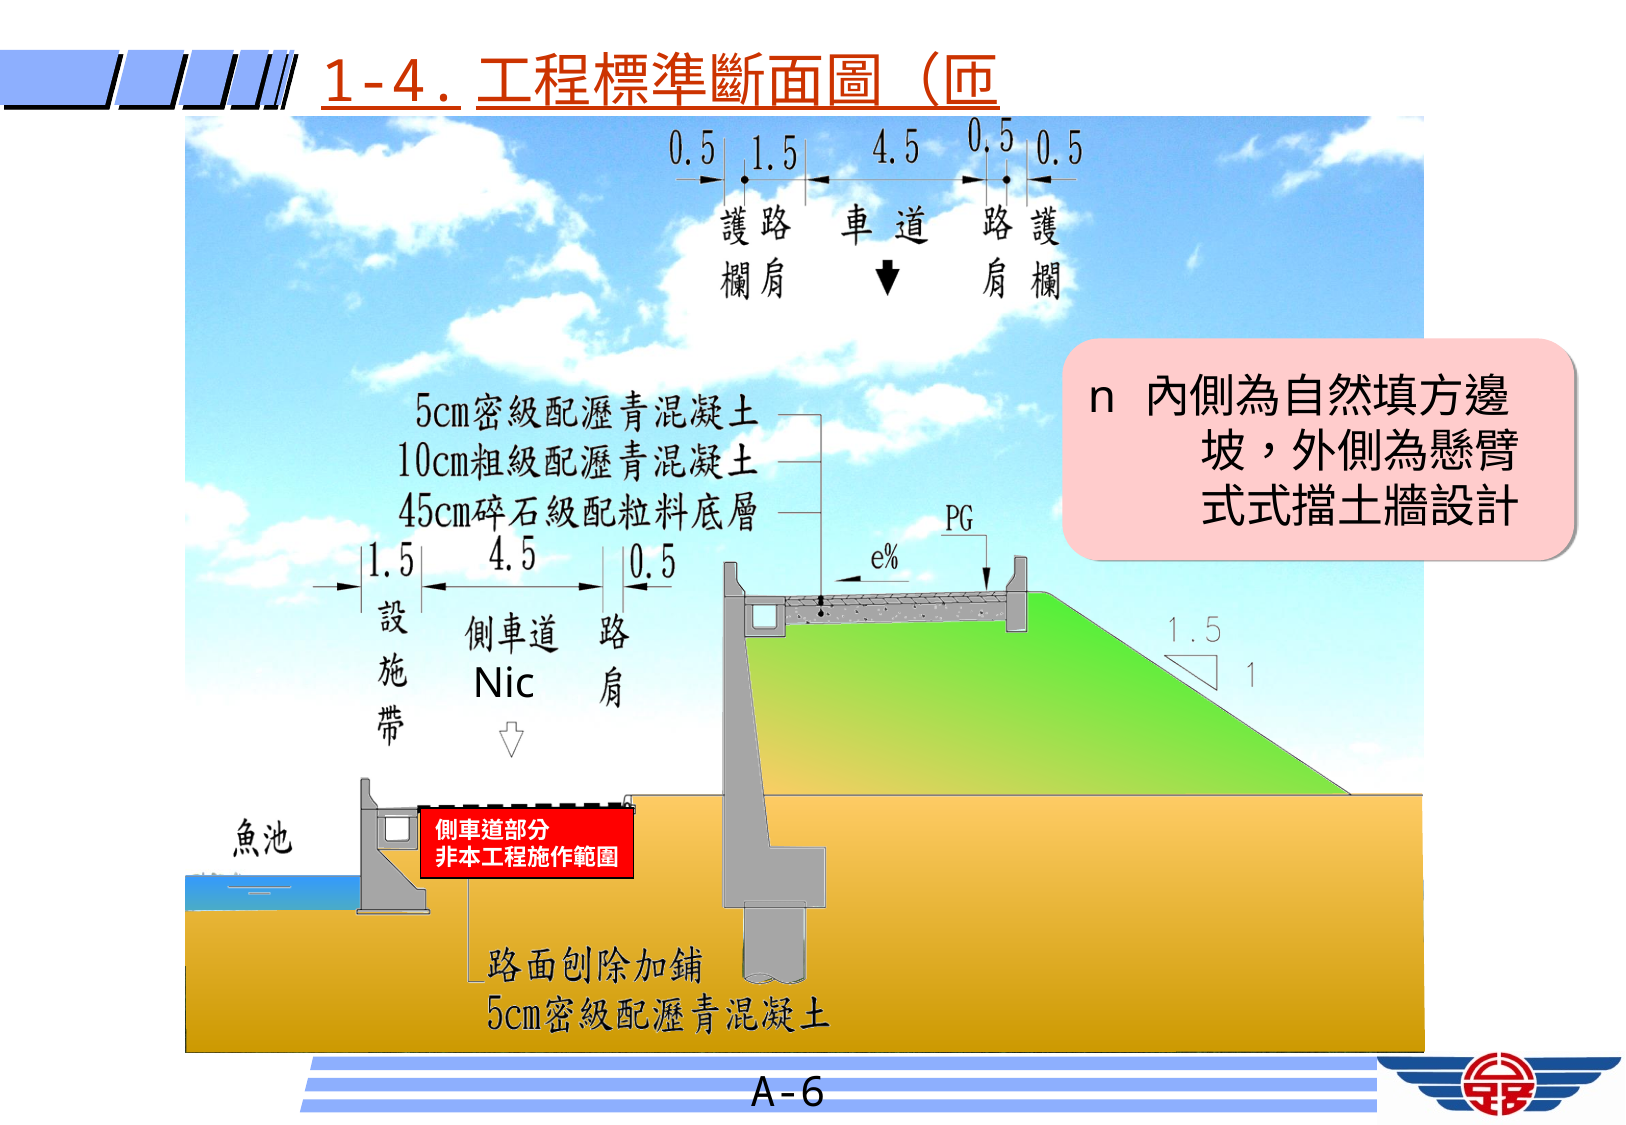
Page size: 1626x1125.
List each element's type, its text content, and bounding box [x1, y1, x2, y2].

text_box Nic [457, 647, 576, 714]
text_box 側車道部分 非本工程施作範圍 [421, 808, 633, 878]
text_box 內側為自然填方邊坡，外側為懸臂式式擋土牆設計 [1423, 338, 1575, 561]
text_box 1-4.工程標準斷面圖（匝道） [306, 35, 1090, 72]
picture [185, 72, 1424, 1055]
